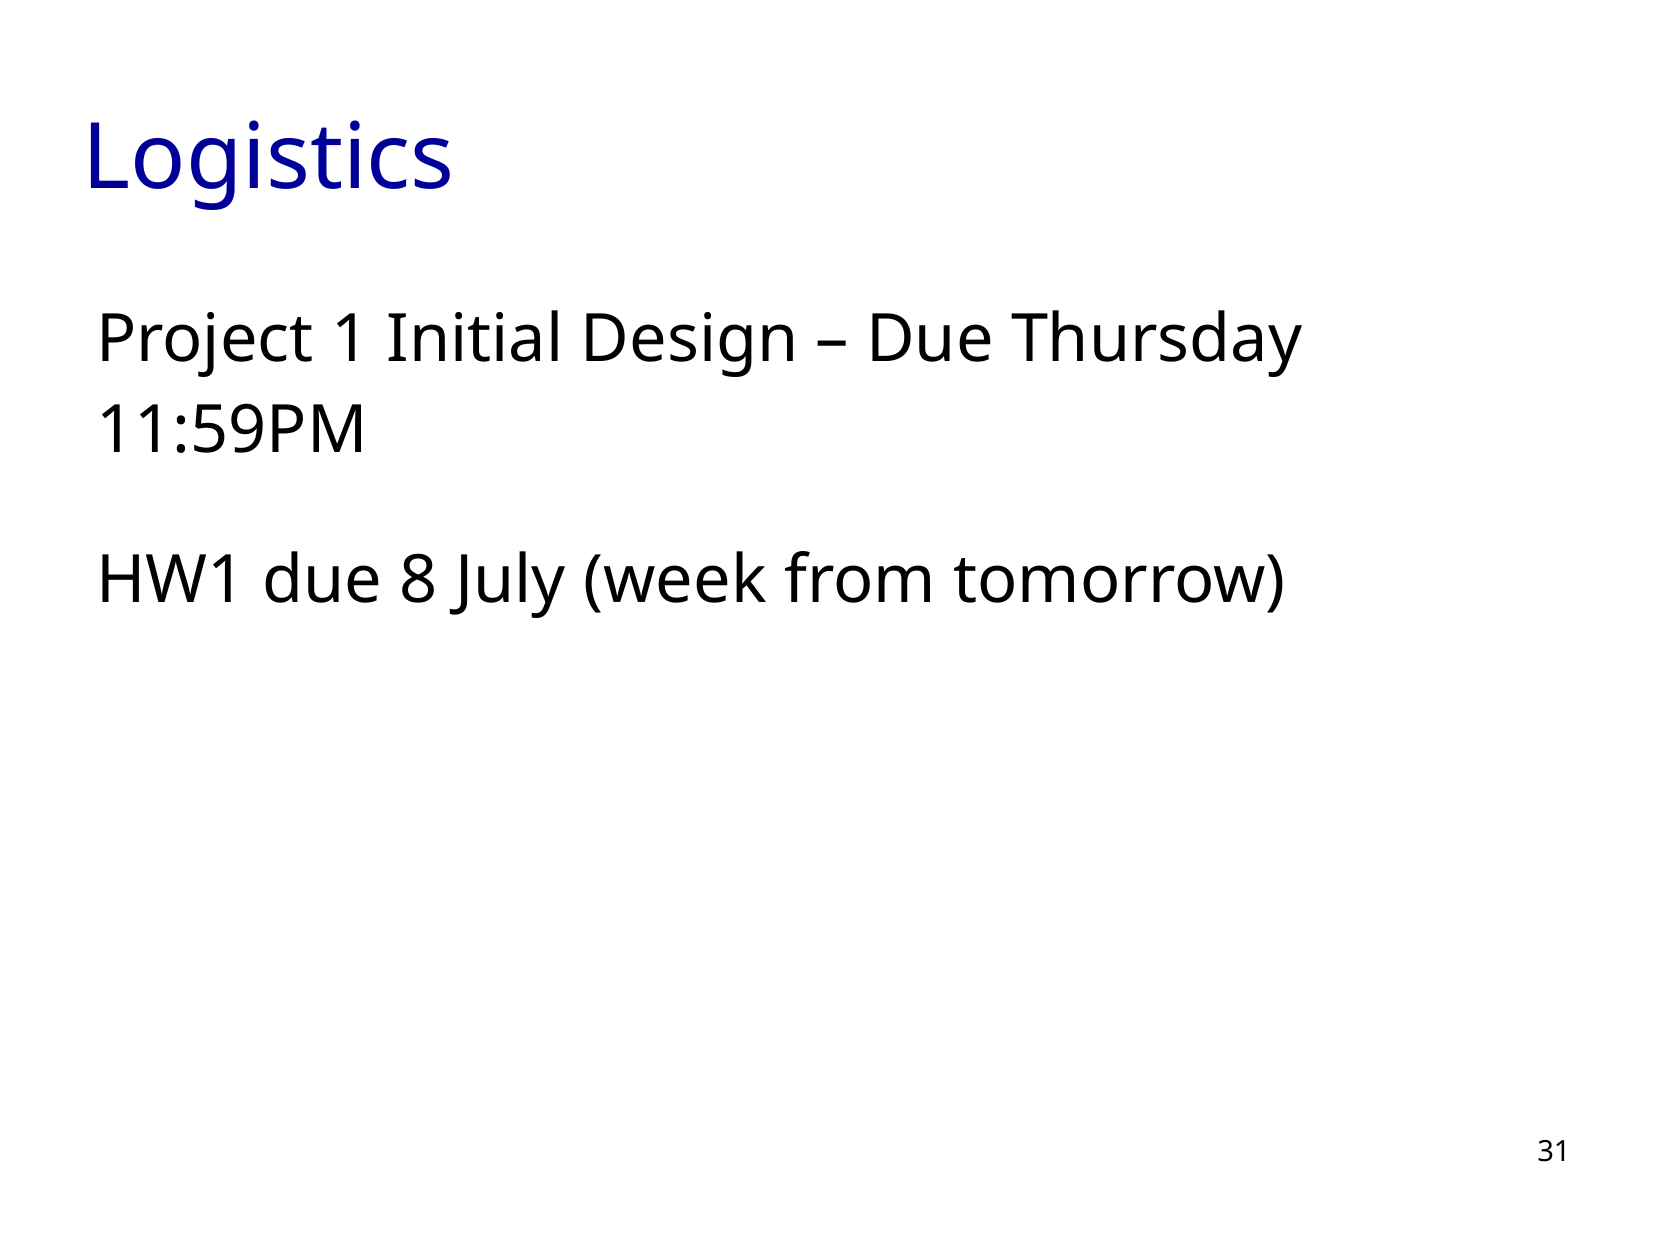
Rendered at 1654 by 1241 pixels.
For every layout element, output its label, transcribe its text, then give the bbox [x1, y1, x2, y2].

list Project 1 Initial Design – Due Thursday 11:59PM HW1 due 8 July (week from tomorrow) [60, 290, 1571, 1096]
title Logistics [82, 49, 1571, 257]
